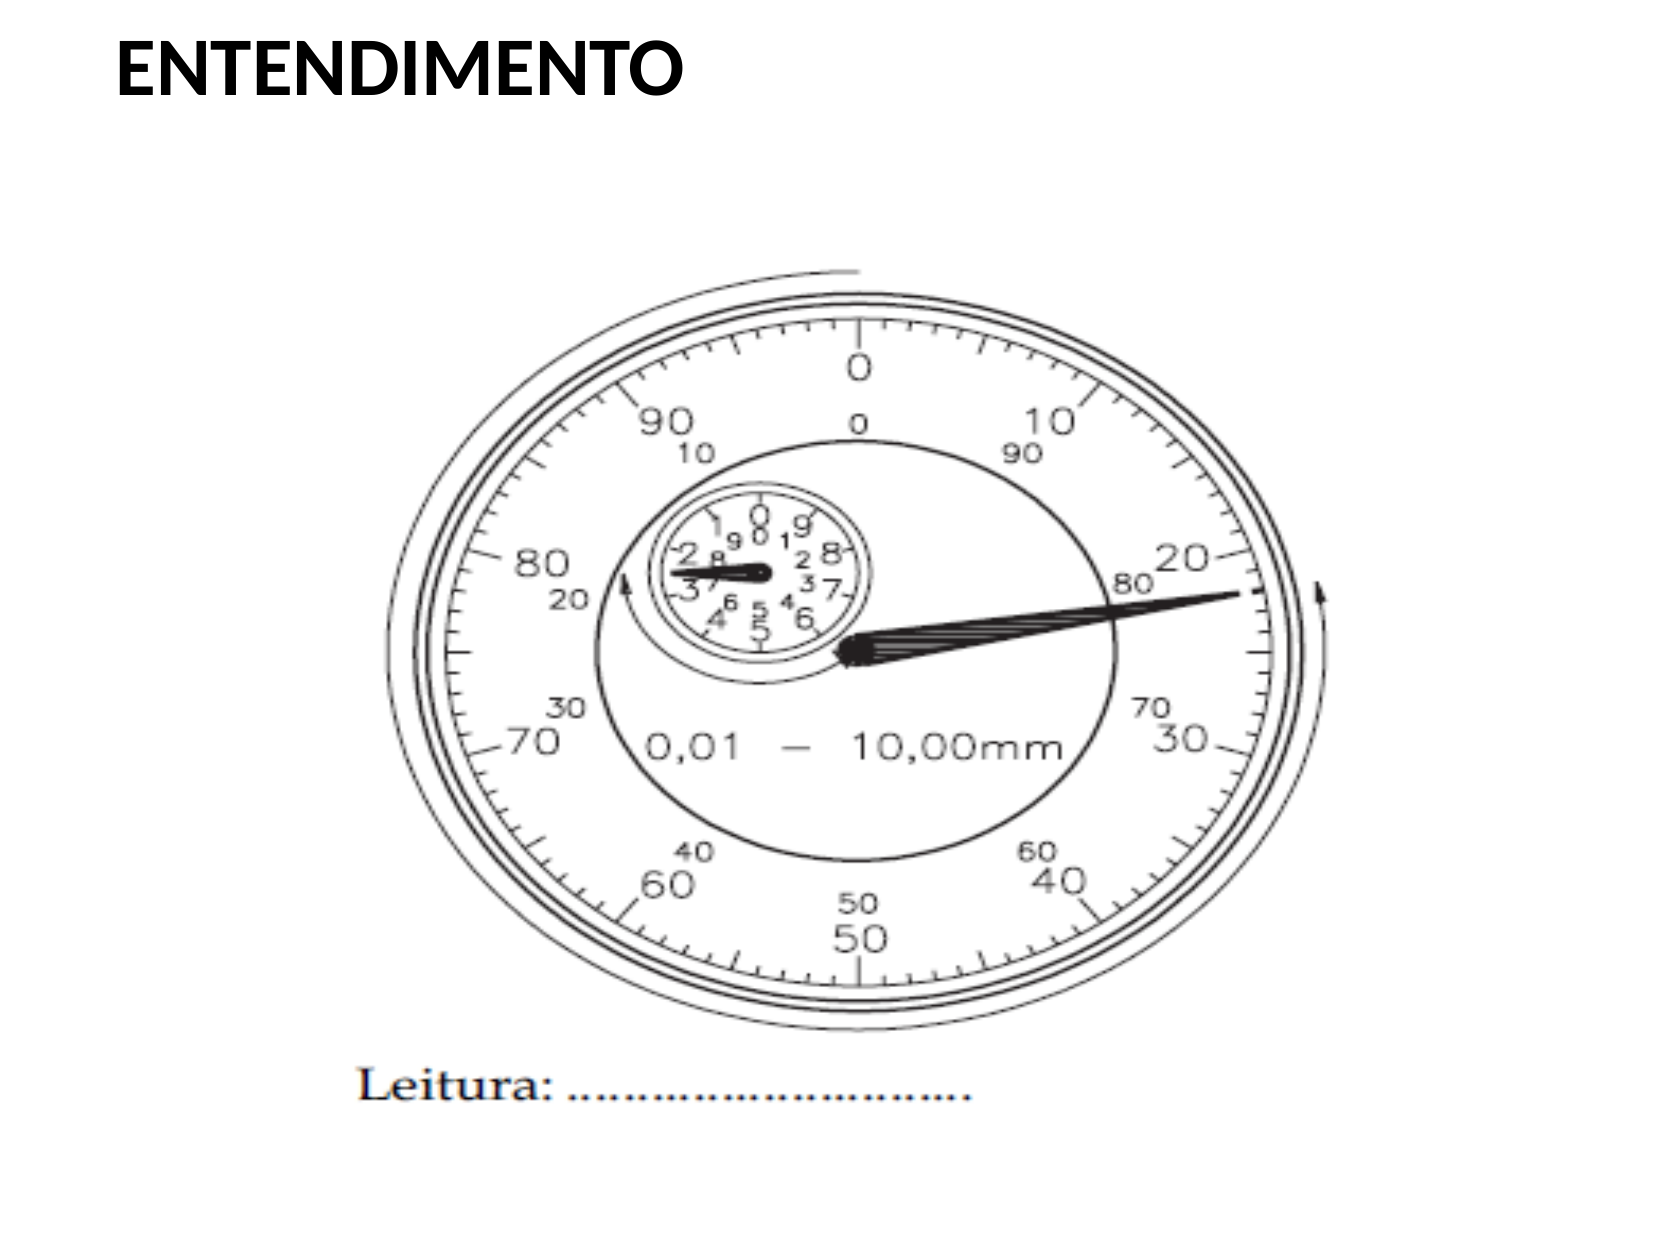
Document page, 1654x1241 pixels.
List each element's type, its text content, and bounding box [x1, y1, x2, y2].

picture [331, 229, 1387, 1131]
title ENTENDIMENTO [3, 5, 798, 213]
